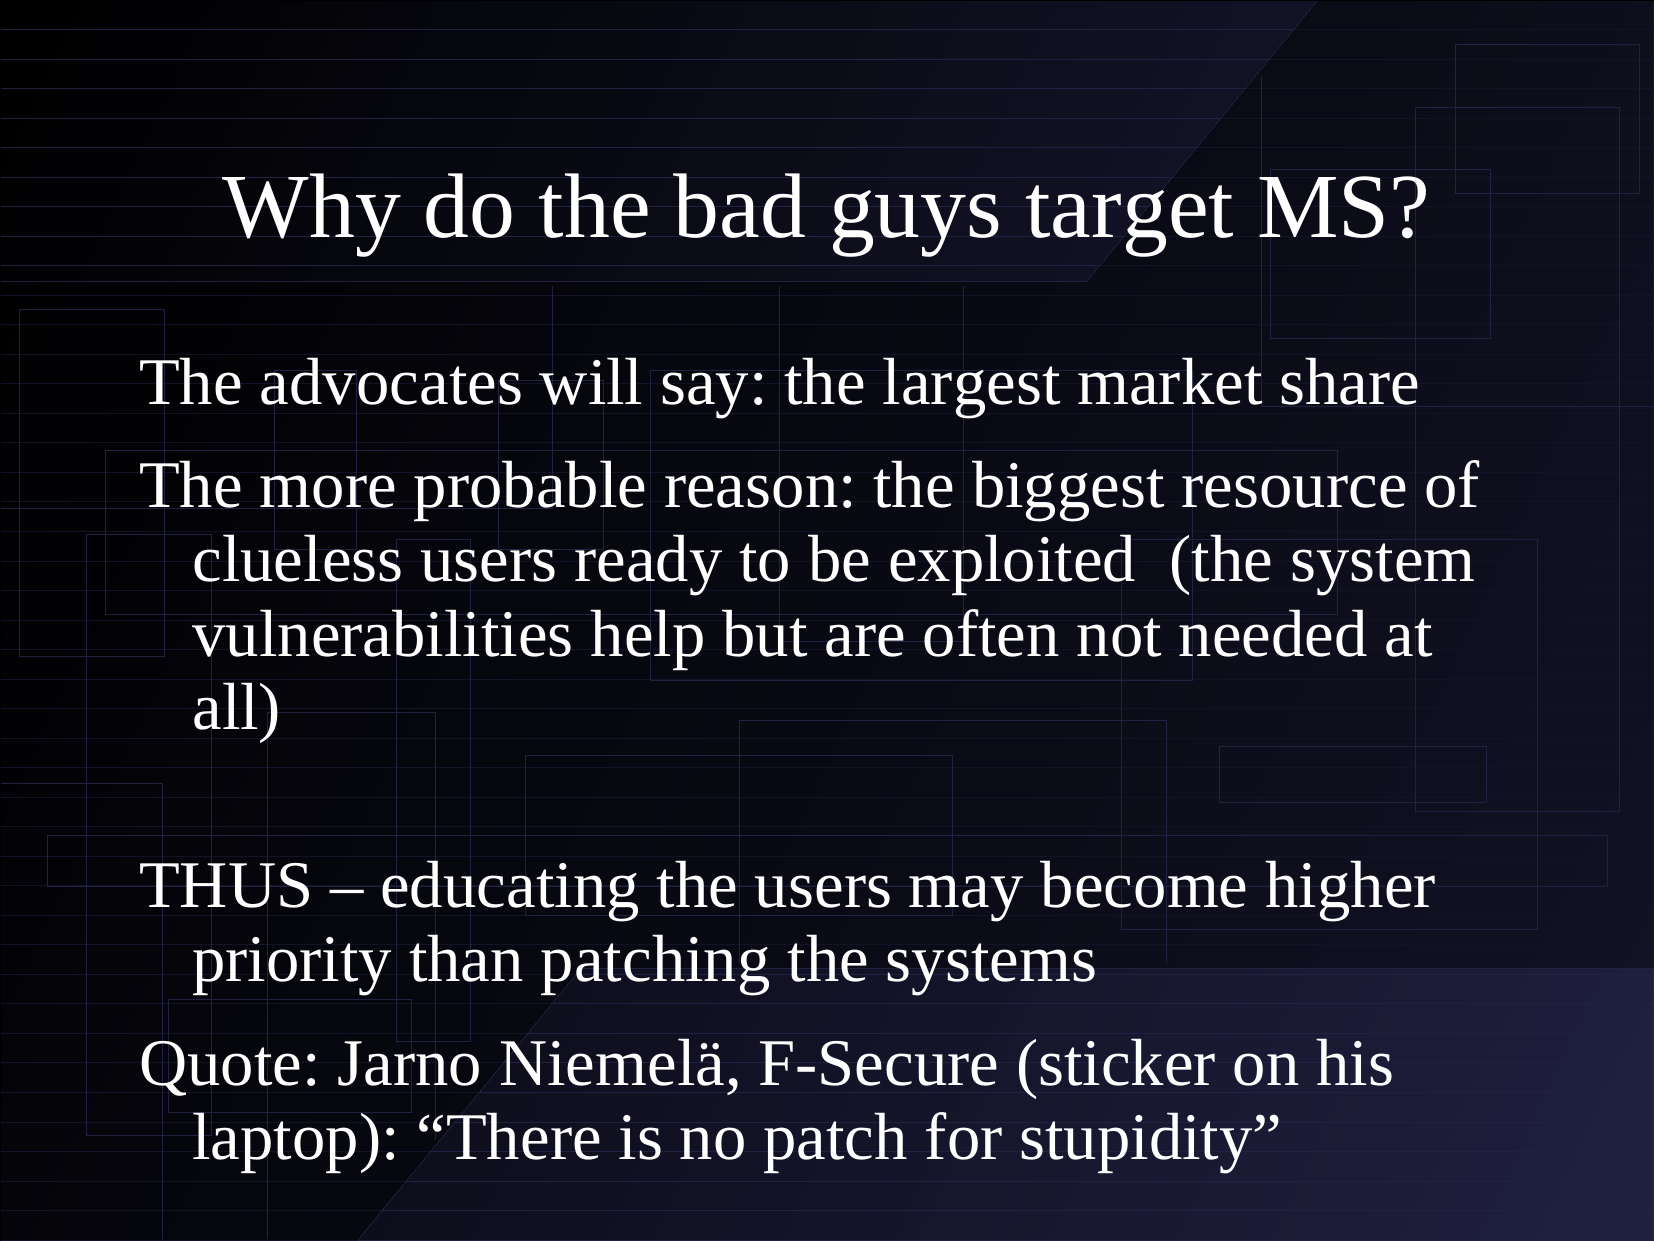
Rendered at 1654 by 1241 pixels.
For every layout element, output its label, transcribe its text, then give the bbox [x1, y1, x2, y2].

title Why do the bad guys target MS? [121, 102, 1534, 311]
list The advocates will say: the largest market share The more probable reason: the biggest resource of clueless users ready to be exploited (the system vulnerabilities help but are often not needed at all) THUS – educating the users may become higher priority than patching the systems Quote: Jarno Niemelä, F-Secure (sticker on his laptop): “There is no patch for stupidity” [121, 344, 1534, 1174]
